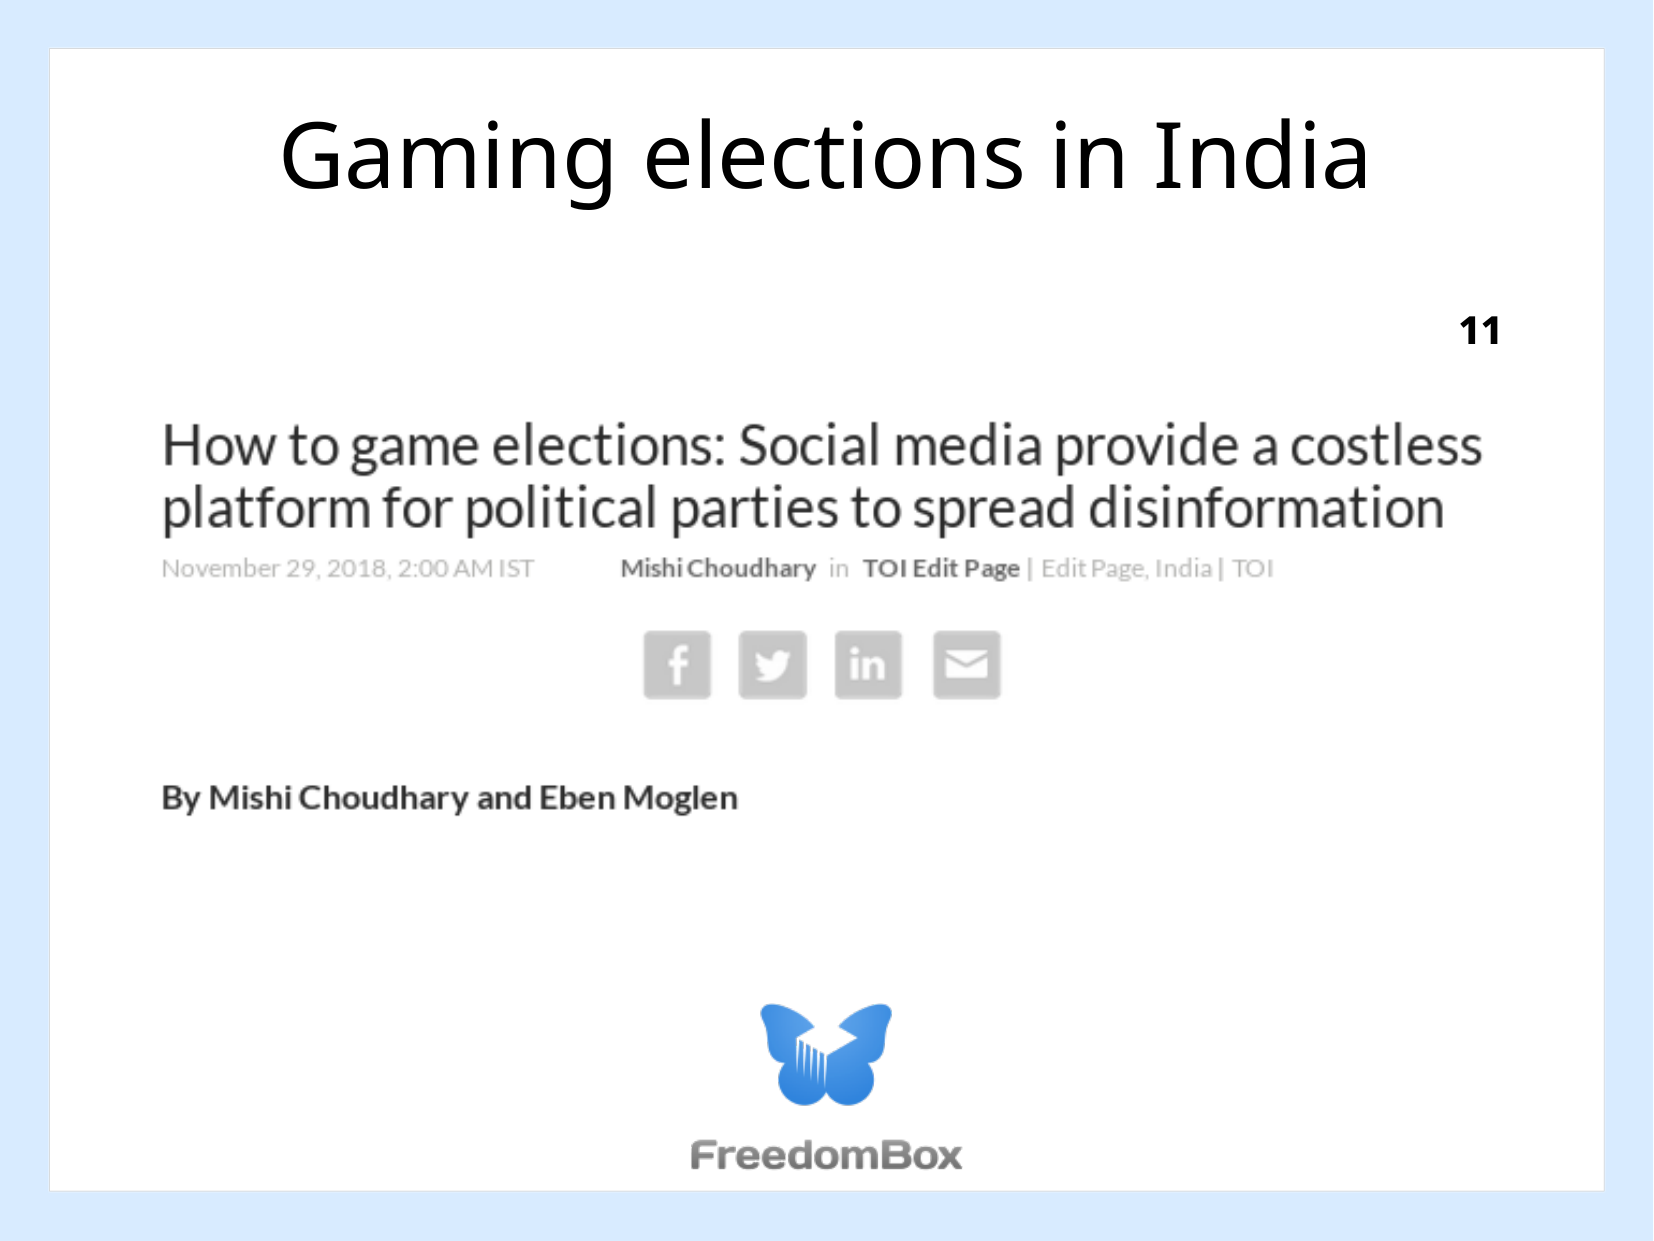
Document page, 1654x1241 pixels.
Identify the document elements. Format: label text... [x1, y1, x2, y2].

picture [0, 0, 1654, 1241]
text_box 11 [1454, 300, 1507, 381]
title Gaming elections in India [82, 49, 1571, 257]
